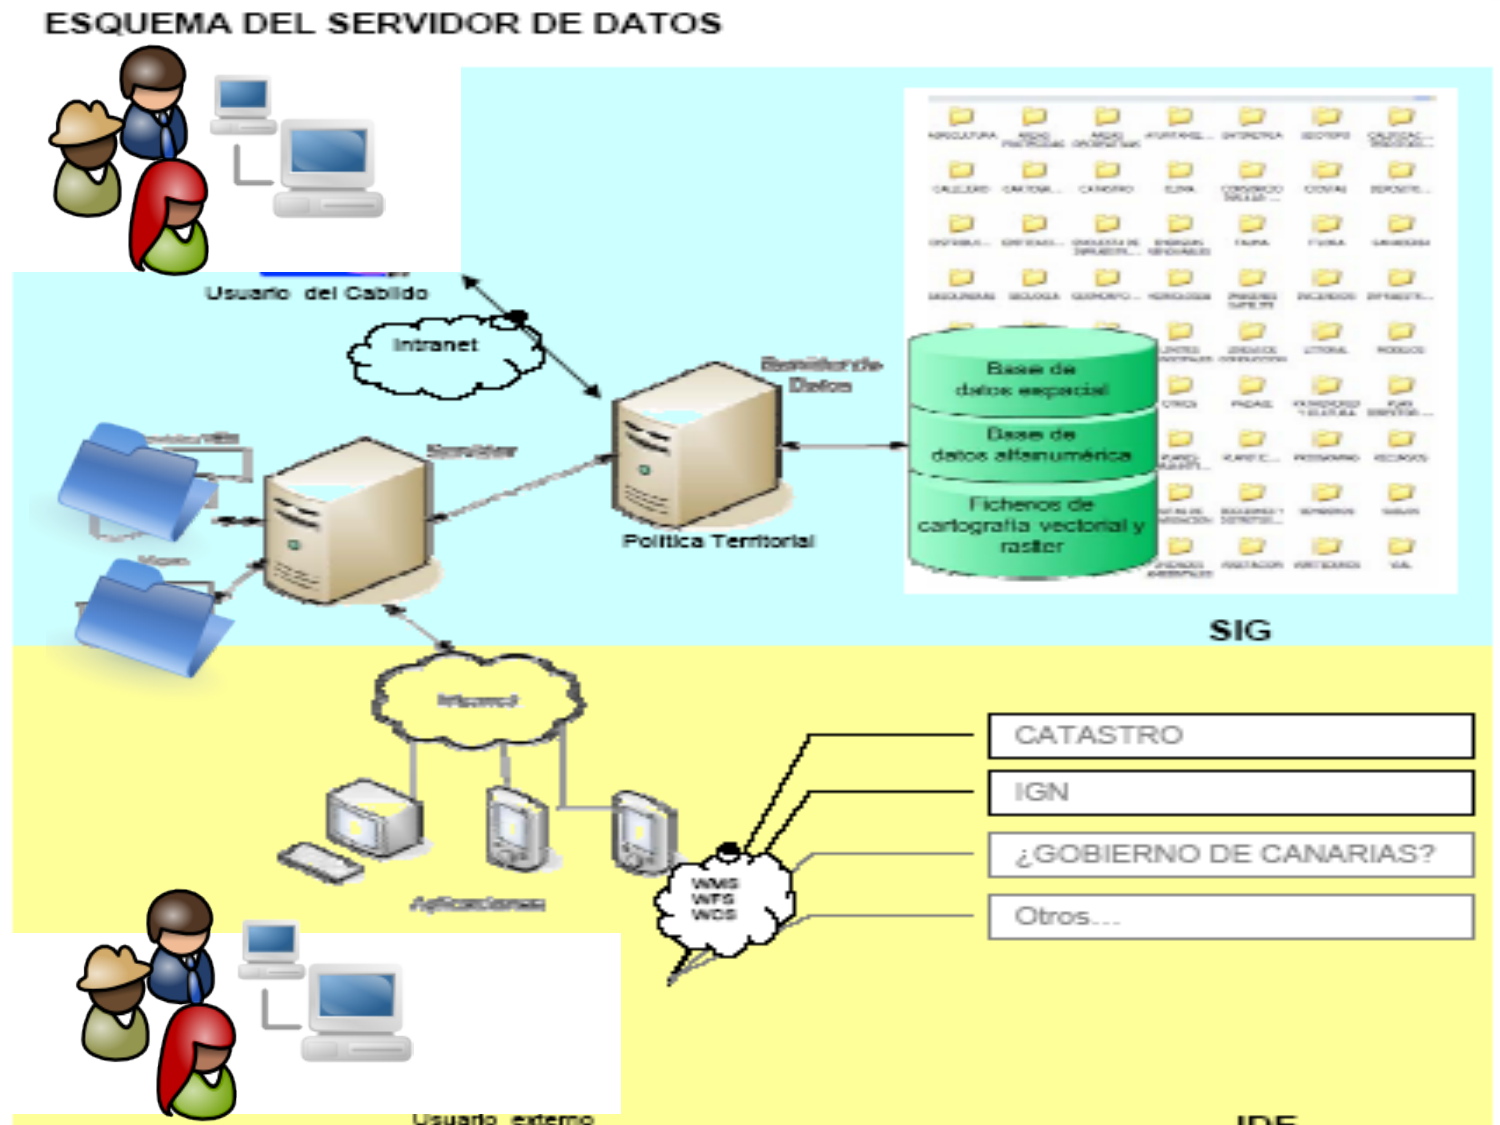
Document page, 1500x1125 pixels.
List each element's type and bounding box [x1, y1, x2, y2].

text_box [0, 59, 108, 272]
text_box [0, 933, 136, 1114]
text_box [217, 59, 461, 272]
text_box [262, 933, 621, 1114]
picture [0, 0, 1500, 1125]
